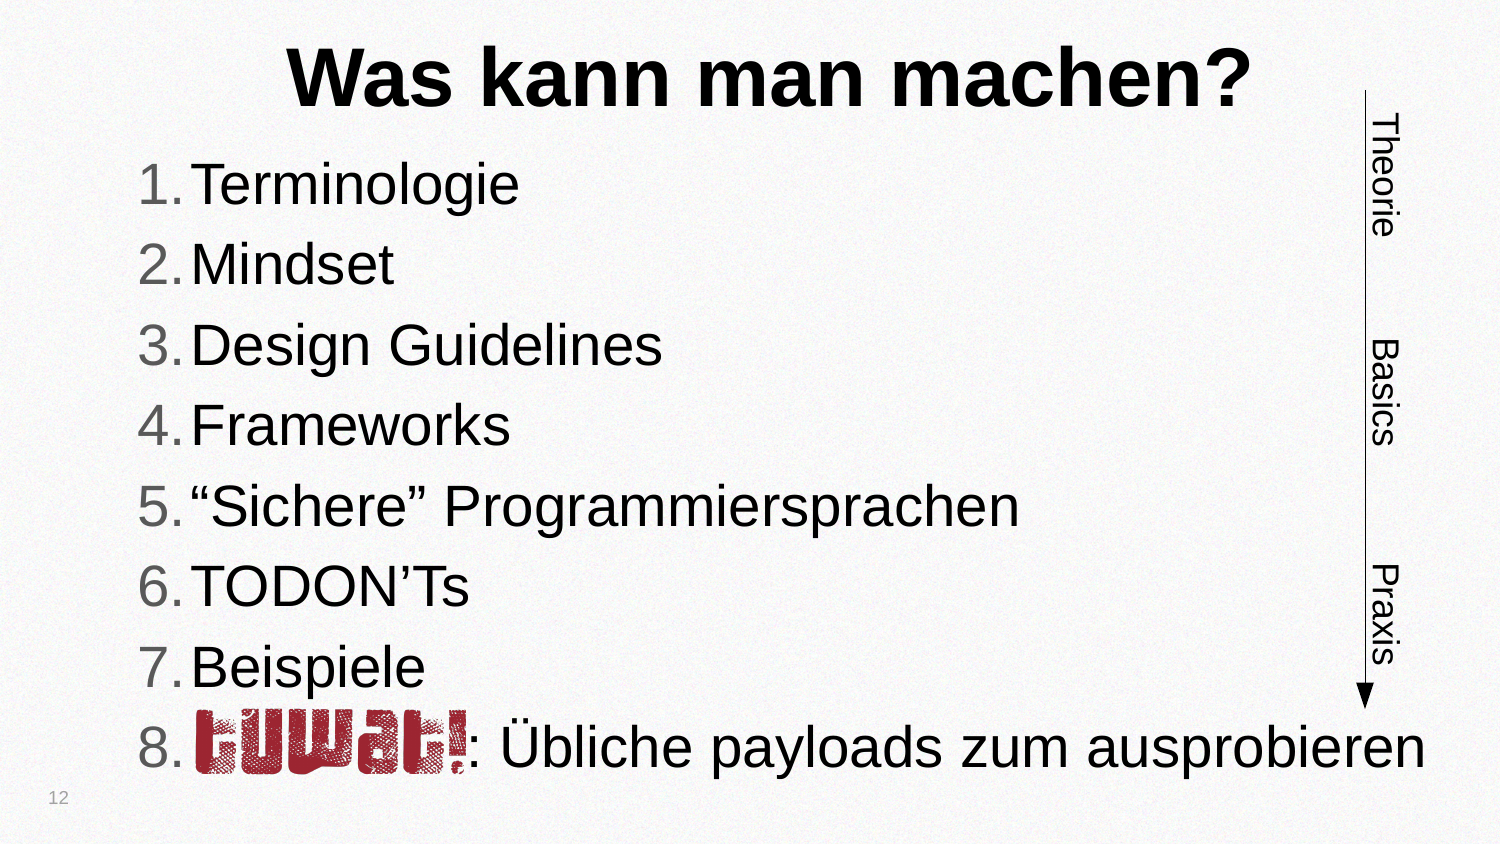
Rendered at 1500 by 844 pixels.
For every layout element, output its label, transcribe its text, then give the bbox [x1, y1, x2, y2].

slide_number <number> [33, 764, 126, 830]
picture [0, 0, 1500, 844]
title Was kann man machen? [183, 20, 1359, 136]
list Terminologie Mindset Design Guidelines Frameworks “Sichere” Programmiersprachen TODON’Ts Beispiele : Übliche payloads zum ausprobieren [100, 120, 1365, 710]
list Terminologie Mindset Design Guidelines Frameworks “Sichere” Programmiersprachen TODON’Ts Beispiele : Übliche payloads zum ausprobieren [1366, 120, 1462, 710]
